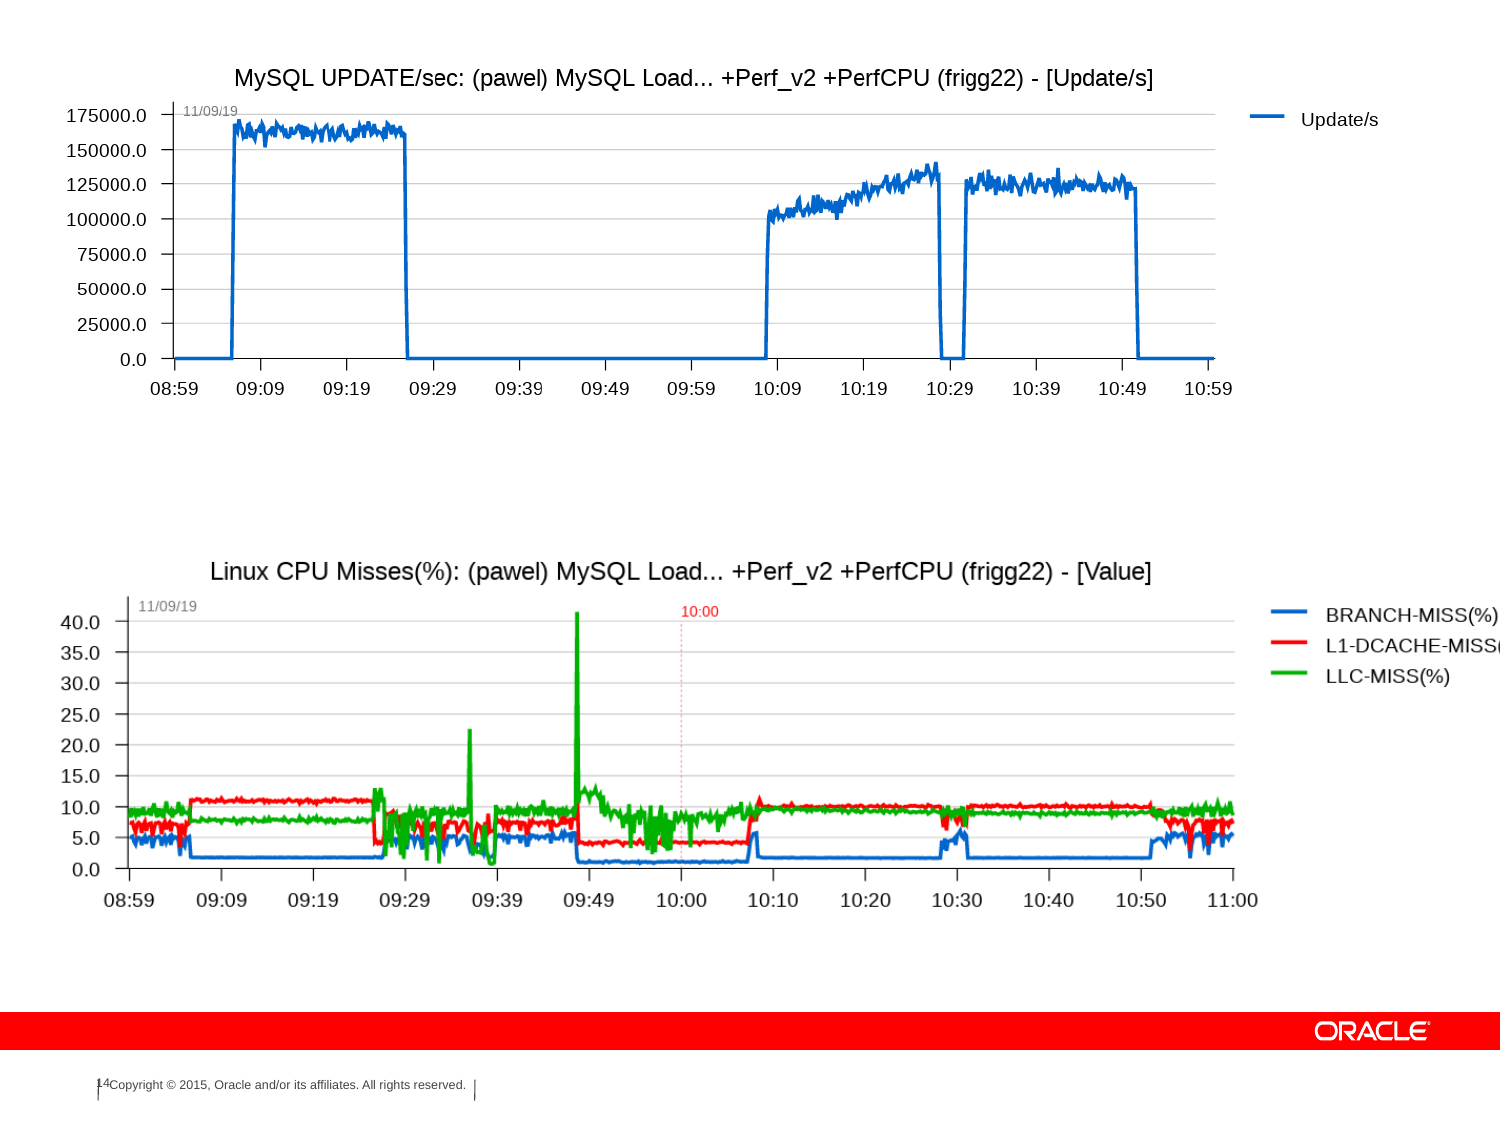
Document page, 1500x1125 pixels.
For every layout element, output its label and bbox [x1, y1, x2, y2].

picture [0, 1012, 1500, 1050]
picture [8, 34, 1396, 421]
picture [30, 522, 1500, 931]
